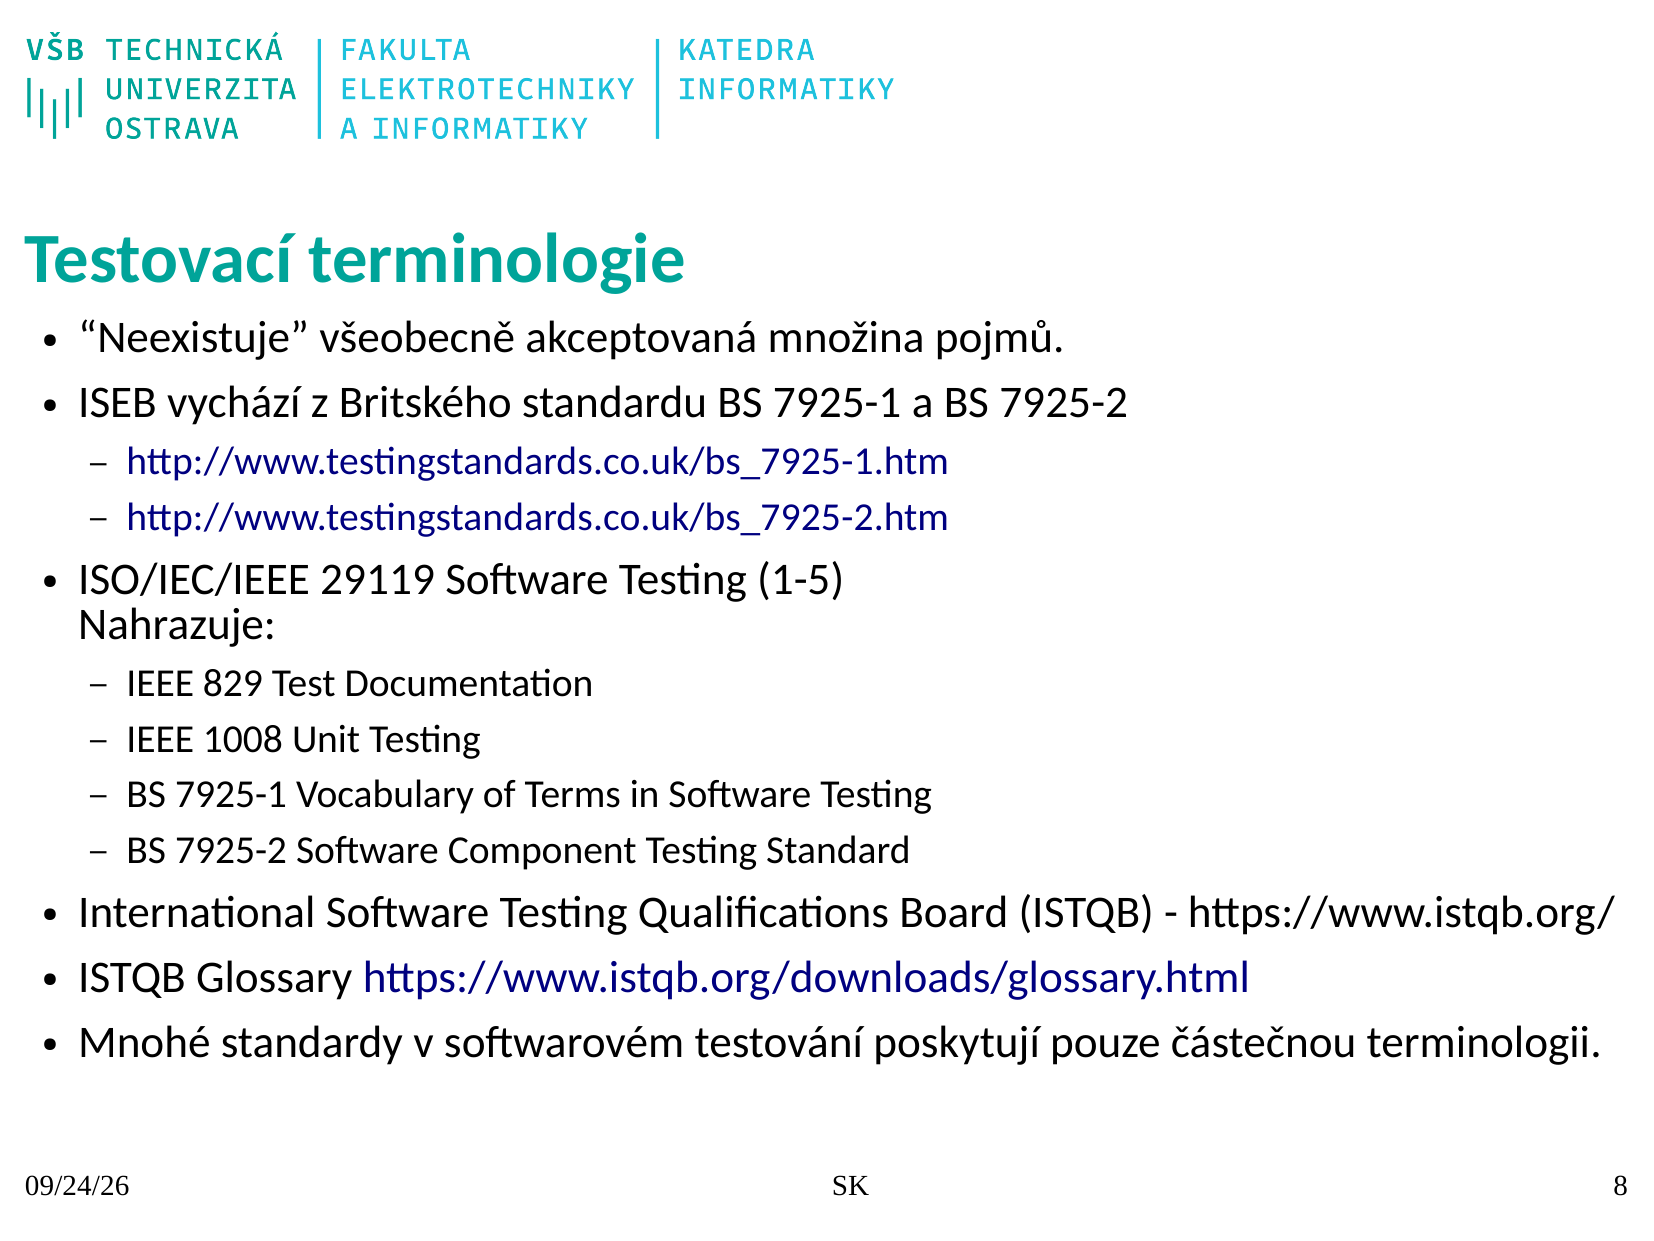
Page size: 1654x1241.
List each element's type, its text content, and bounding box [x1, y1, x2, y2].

picture [26, 31, 894, 139]
title Testovací terminologie [24, 169, 1629, 300]
list “Neexistuje” všeobecně akceptovaná množina pojmů. ISEB vychází z Britského standardu BS 7925-1 a BS 7925-2 http://www.testingstandards.co.uk/bs_7925-1.htm http://www.testingstandards.co.uk/bs_7925-2.htm ISO/IEC/IEEE 29119 Software Testing (1-5) Nahrazuje: IEEE 829 Test Documentation IEEE 1008 Unit Testing BS 7925-1 Vocabulary of Terms in Software Testing BS 7925-2 Software Component Testing Standard International Software Testing Qualifications Board (ISTQB) - https://www.istqb.org/ ISTQB Glossary https://www.istqb.org/downloads/glossary.html Mnohé standardy v softwarovém testování poskytují pouze částečnou terminologii. [30, 318, 1629, 1146]
